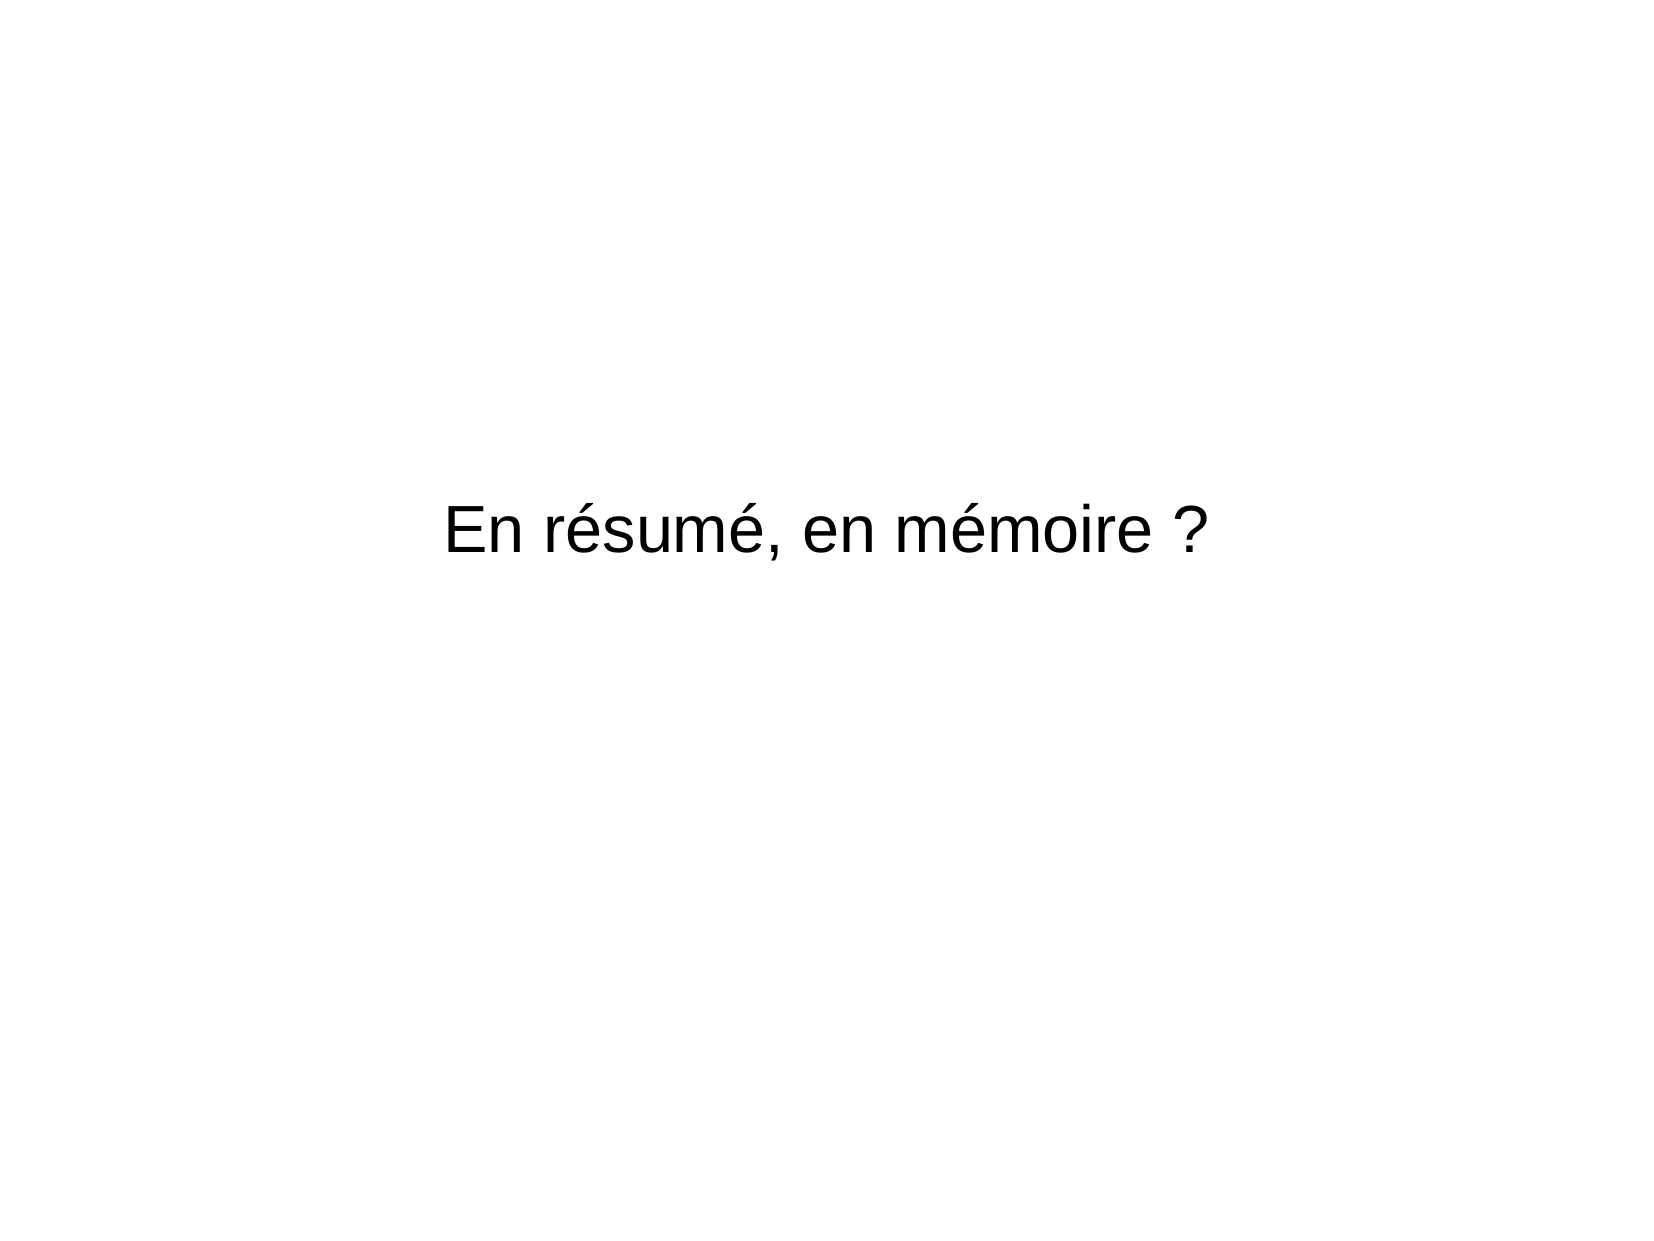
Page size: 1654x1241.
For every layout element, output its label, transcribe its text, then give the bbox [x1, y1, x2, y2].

subtitle En résumé, en mémoire ? [82, 49, 1571, 1010]
